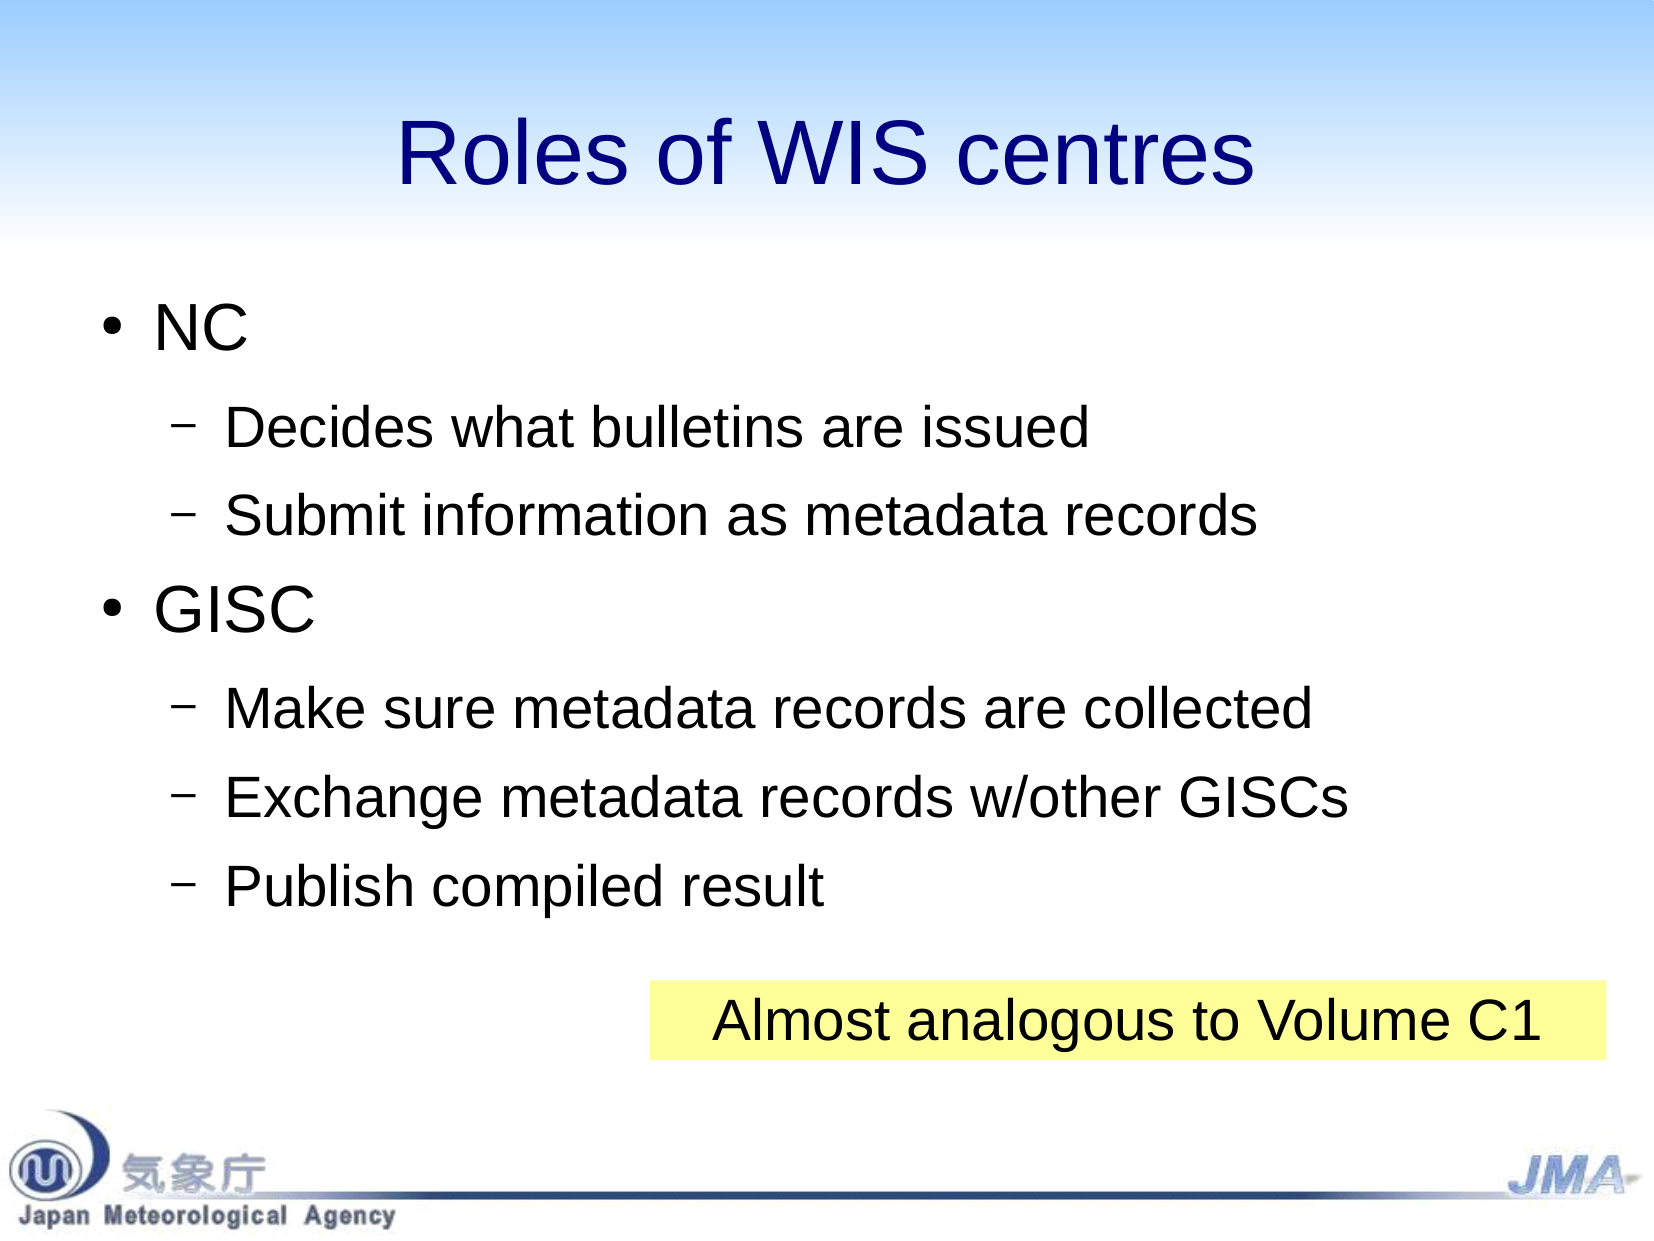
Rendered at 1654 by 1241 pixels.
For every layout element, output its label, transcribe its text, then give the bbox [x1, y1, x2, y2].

list NC Decides what bulletins are issued Submit information as metadata records GISC Make sure metadata records are collected Exchange metadata records w/other GISCs Publish compiled result [82, 290, 1571, 1010]
text_box Almost analogous to Volume C1 [649, 980, 1607, 1060]
title Roles of WIS centres [82, 49, 1571, 257]
picture [1, 1108, 1654, 1241]
